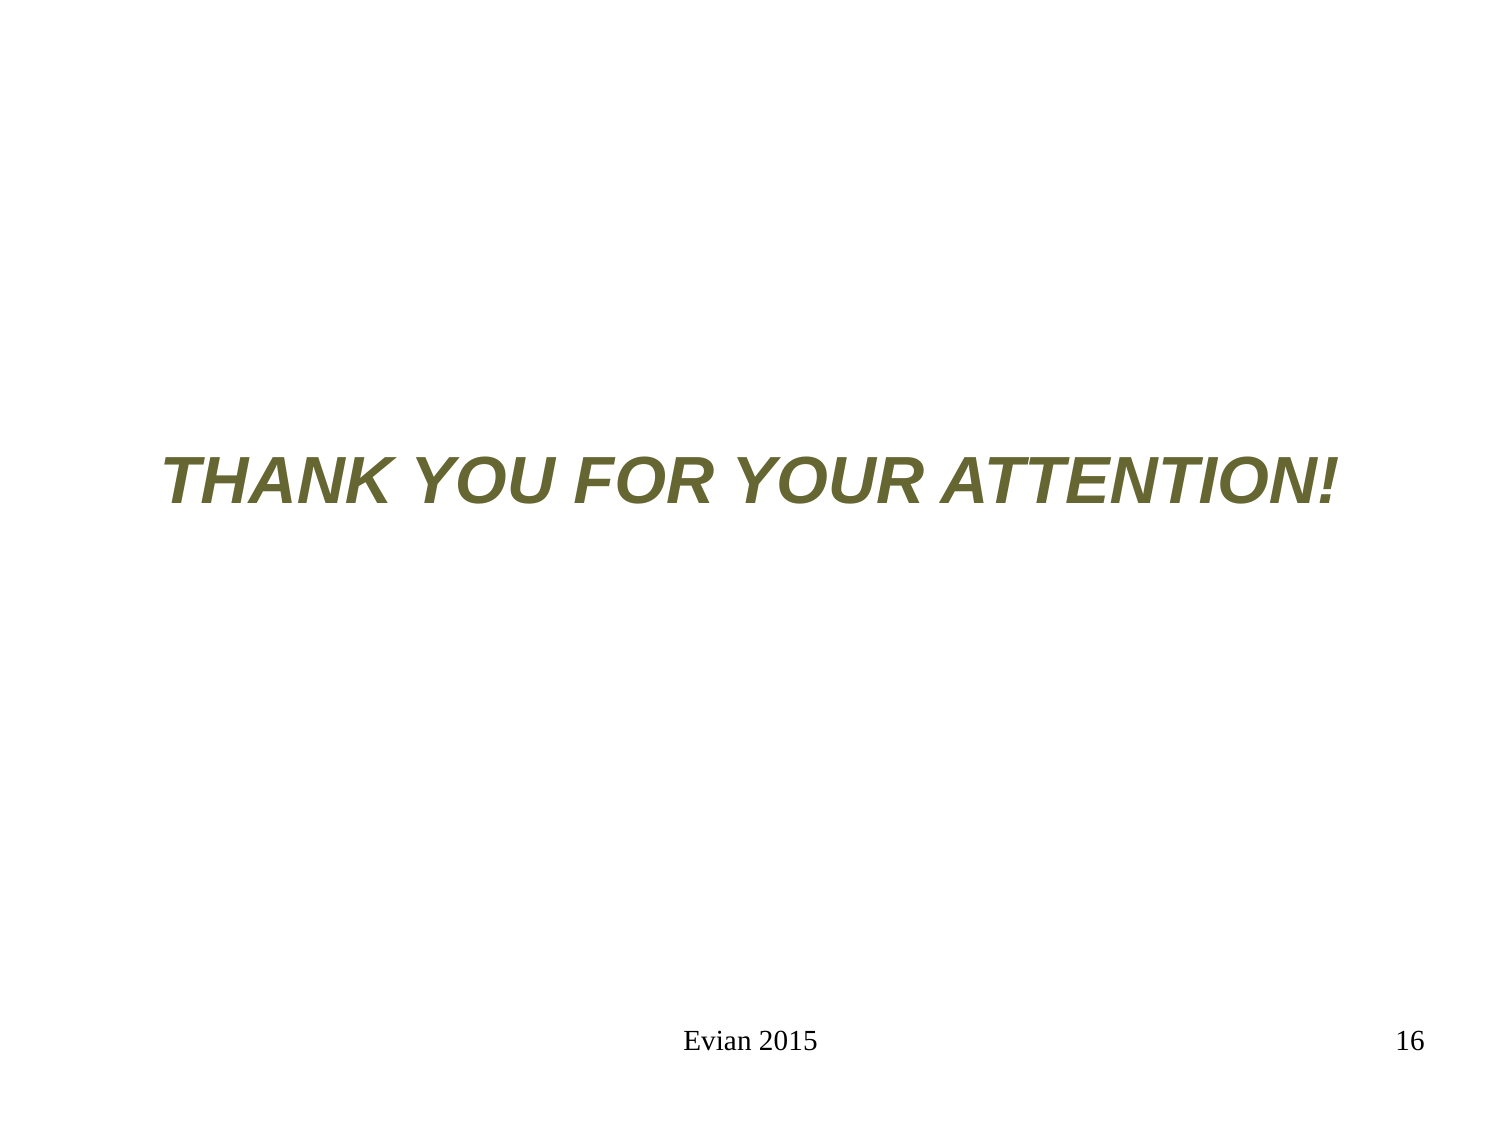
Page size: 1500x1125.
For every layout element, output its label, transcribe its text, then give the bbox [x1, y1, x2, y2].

subtitle THANK YOU FOR YOUR ATTENTION! [75, 44, 1425, 916]
